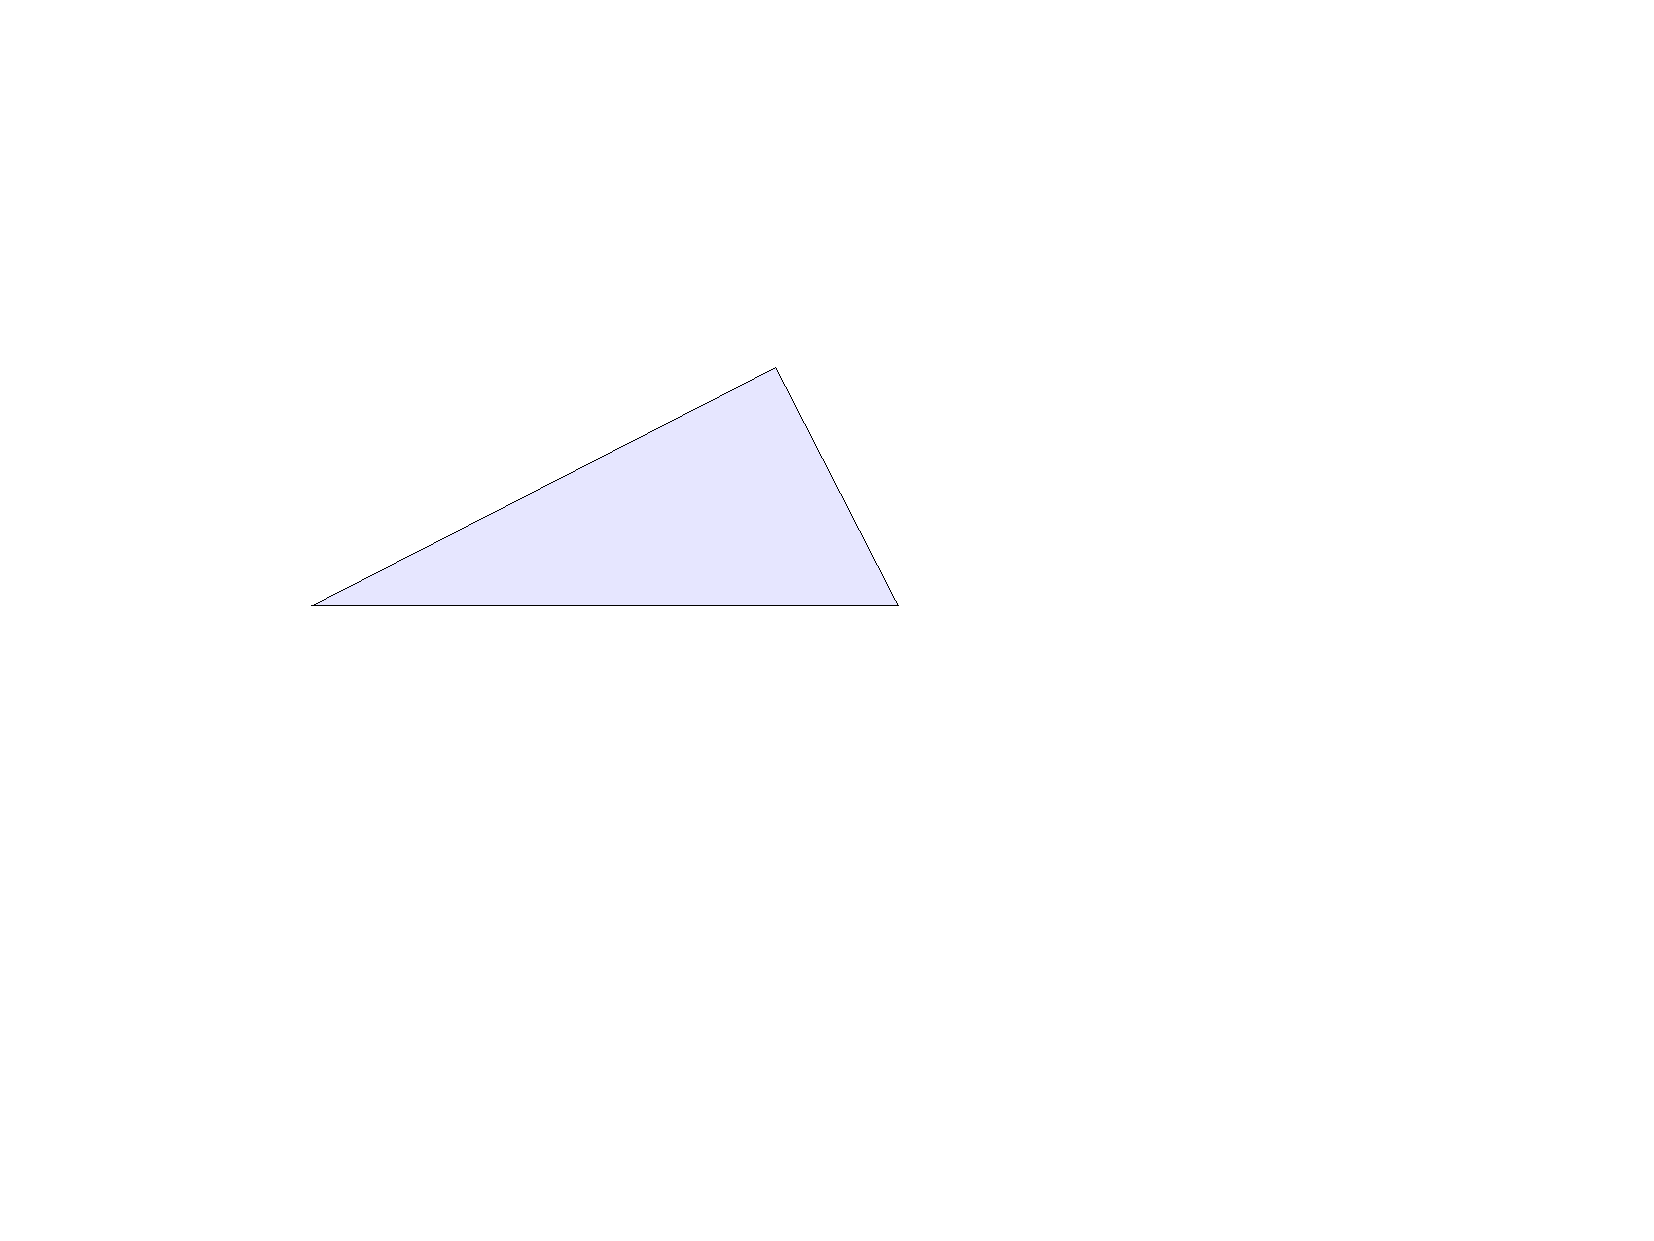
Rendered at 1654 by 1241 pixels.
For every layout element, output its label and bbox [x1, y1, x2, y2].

text_box [311, 367, 899, 606]
